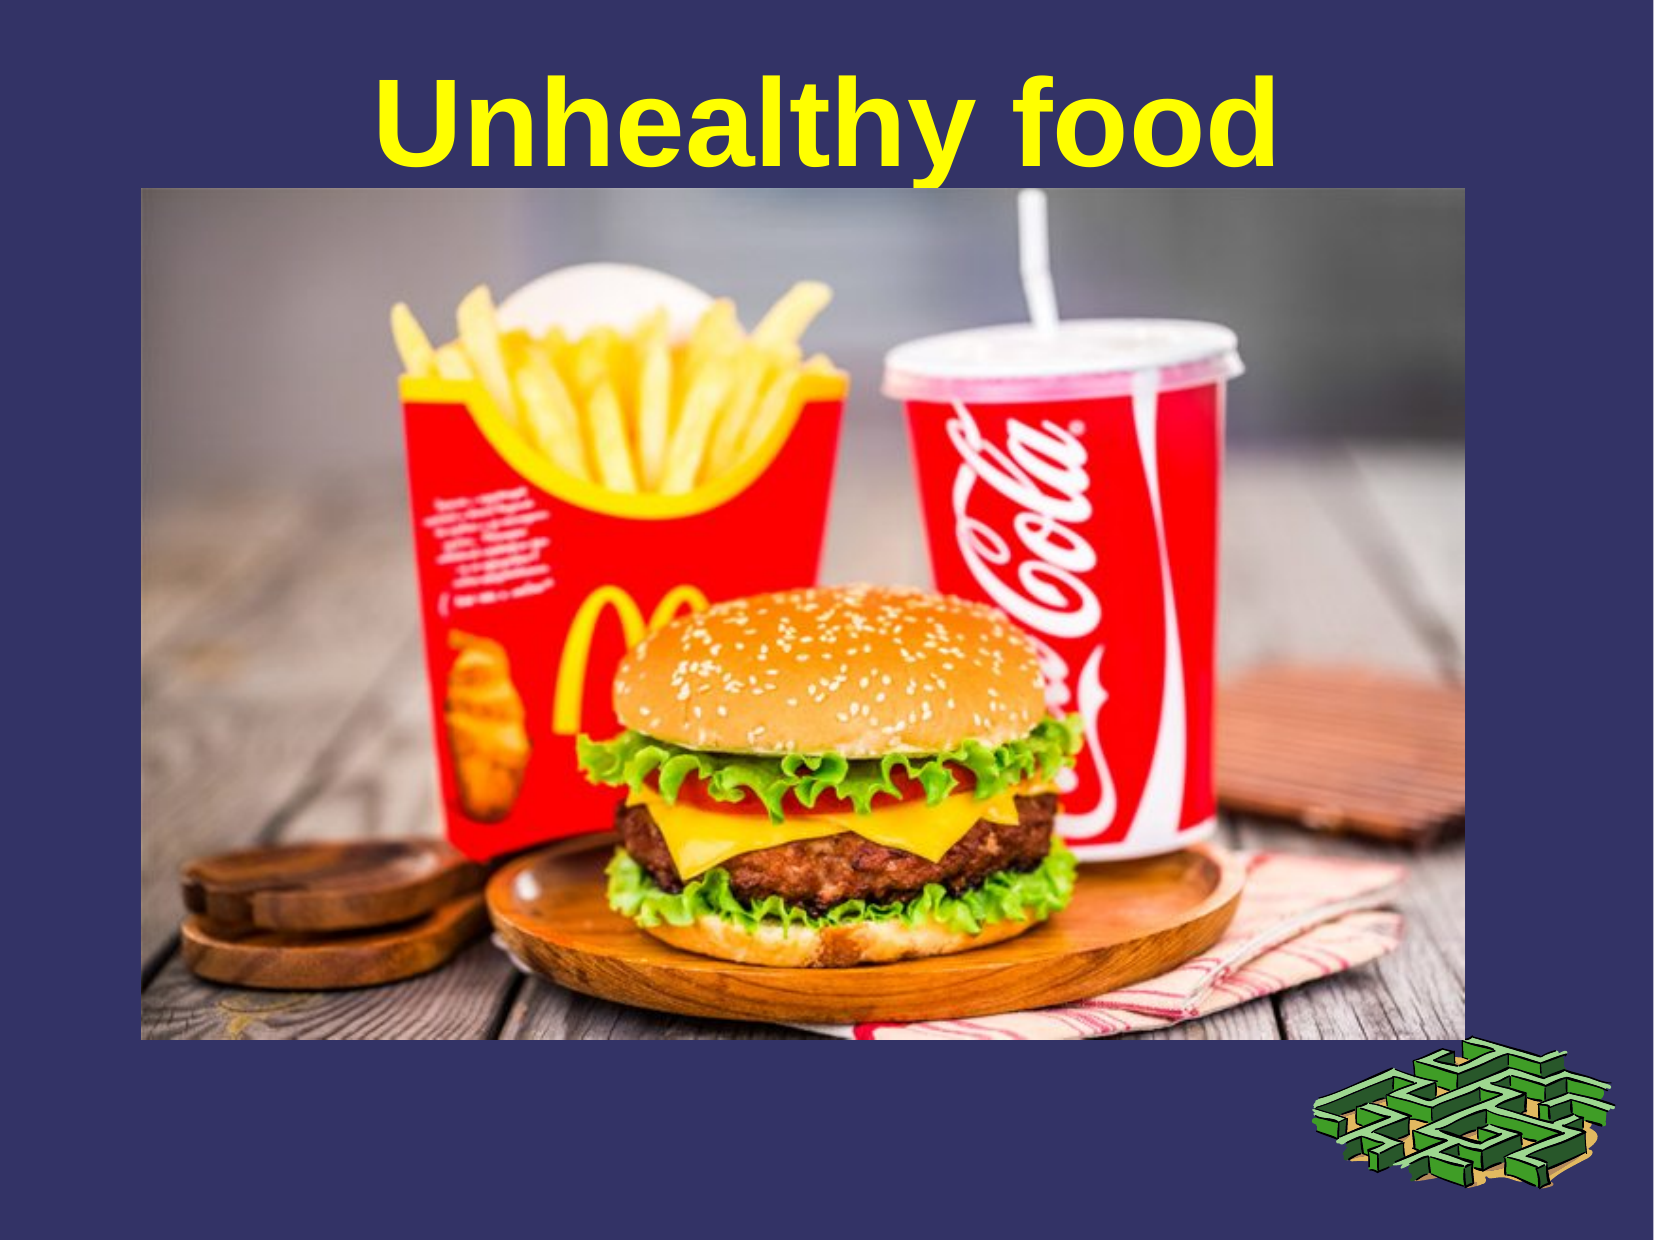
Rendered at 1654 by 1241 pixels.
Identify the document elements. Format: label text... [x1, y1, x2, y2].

picture [141, 188, 1465, 1040]
title Unhealthy food [121, 19, 1534, 227]
